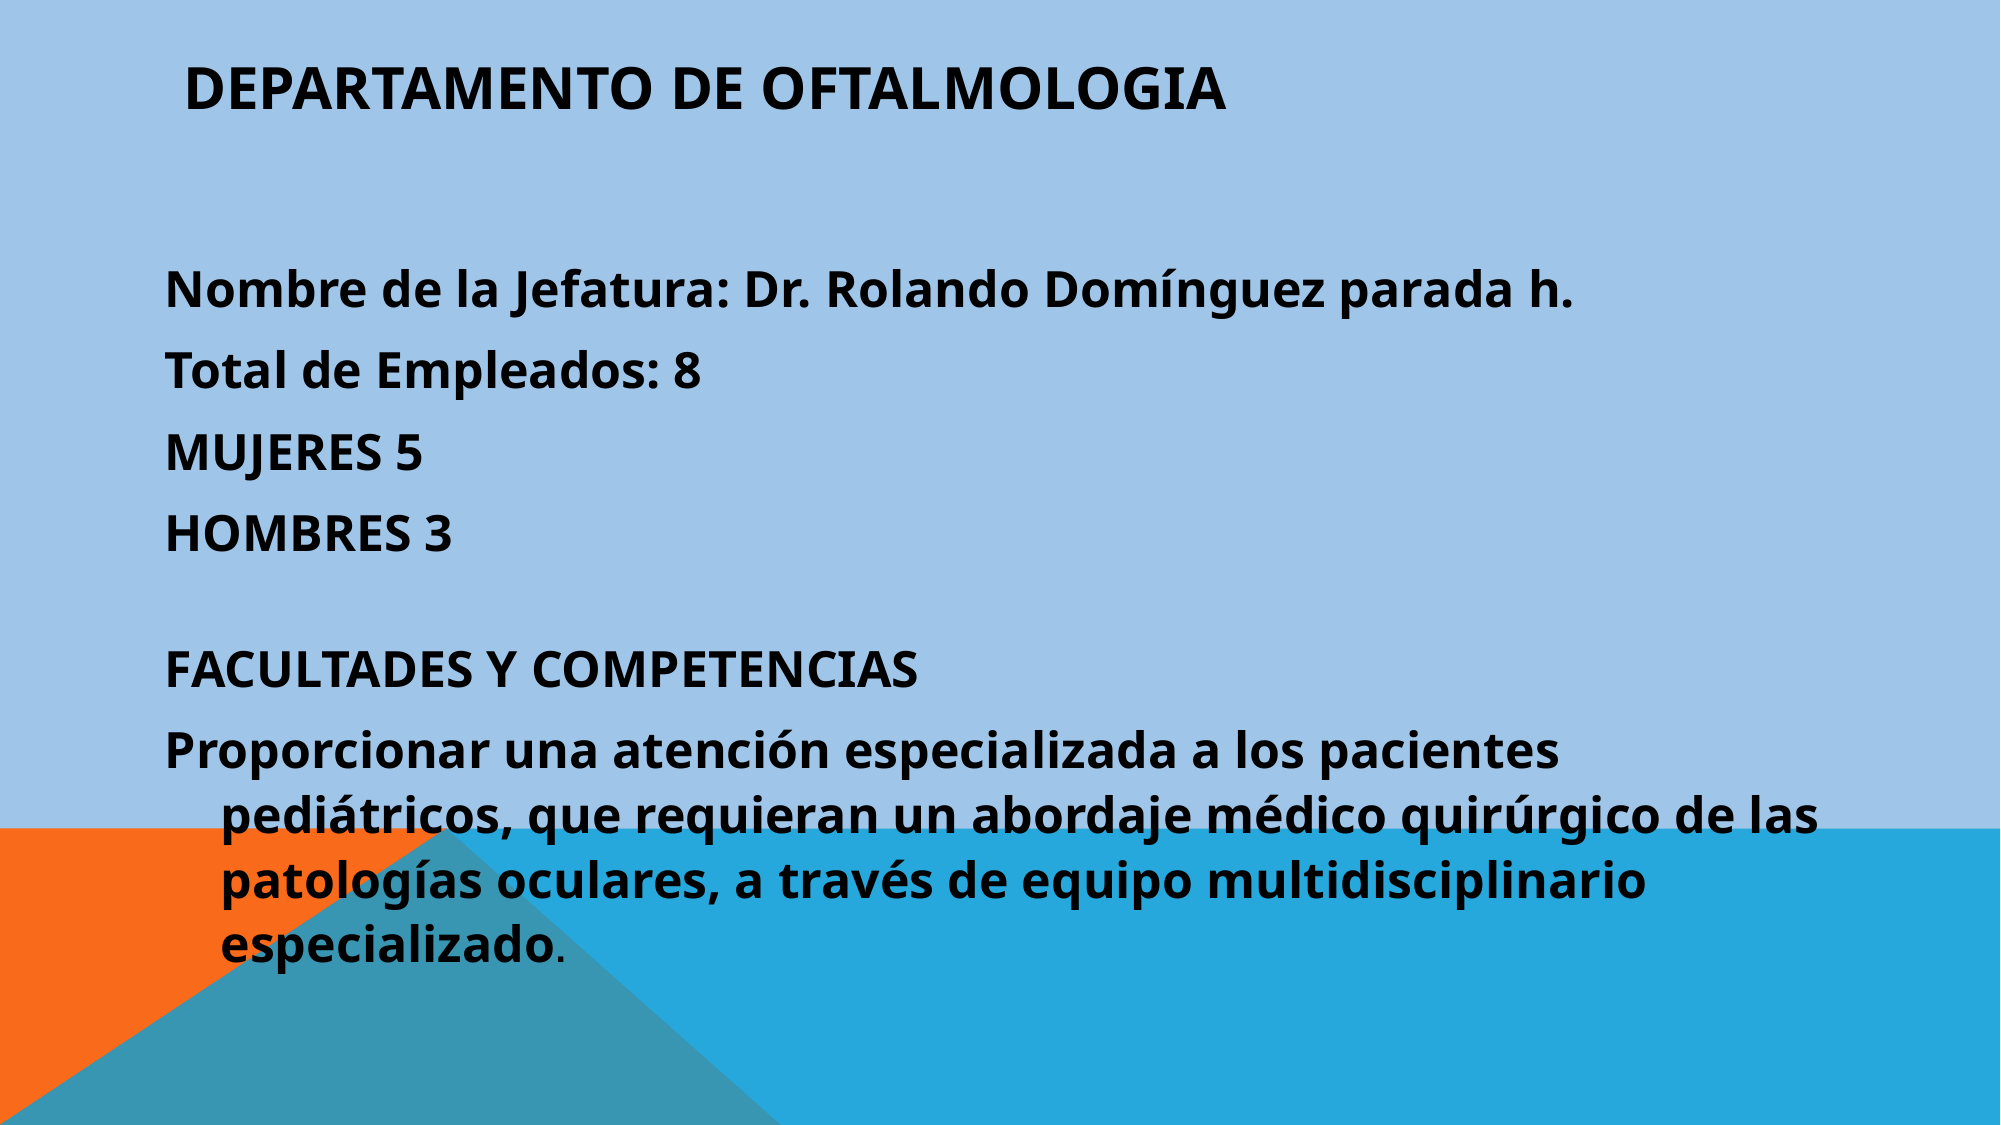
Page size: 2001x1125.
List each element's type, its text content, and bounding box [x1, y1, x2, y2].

text_box DEPARTAMENTO DE OFTALMOLOGIA [168, 43, 1869, 213]
text_box Nombre de la Jefatura: Dr. Rolando Domínguez parada h. Total de Empleados: 8 MUJERES 5 HOMBRES 3 FACULTADES Y COMPETENCIAS Proporcionar una atención especializada a los pacientes pediátricos, que requieran un abordaje médico quirúrgico de las patologías oculares, a través de equipo multidisciplinario especializado. [149, 244, 1850, 956]
